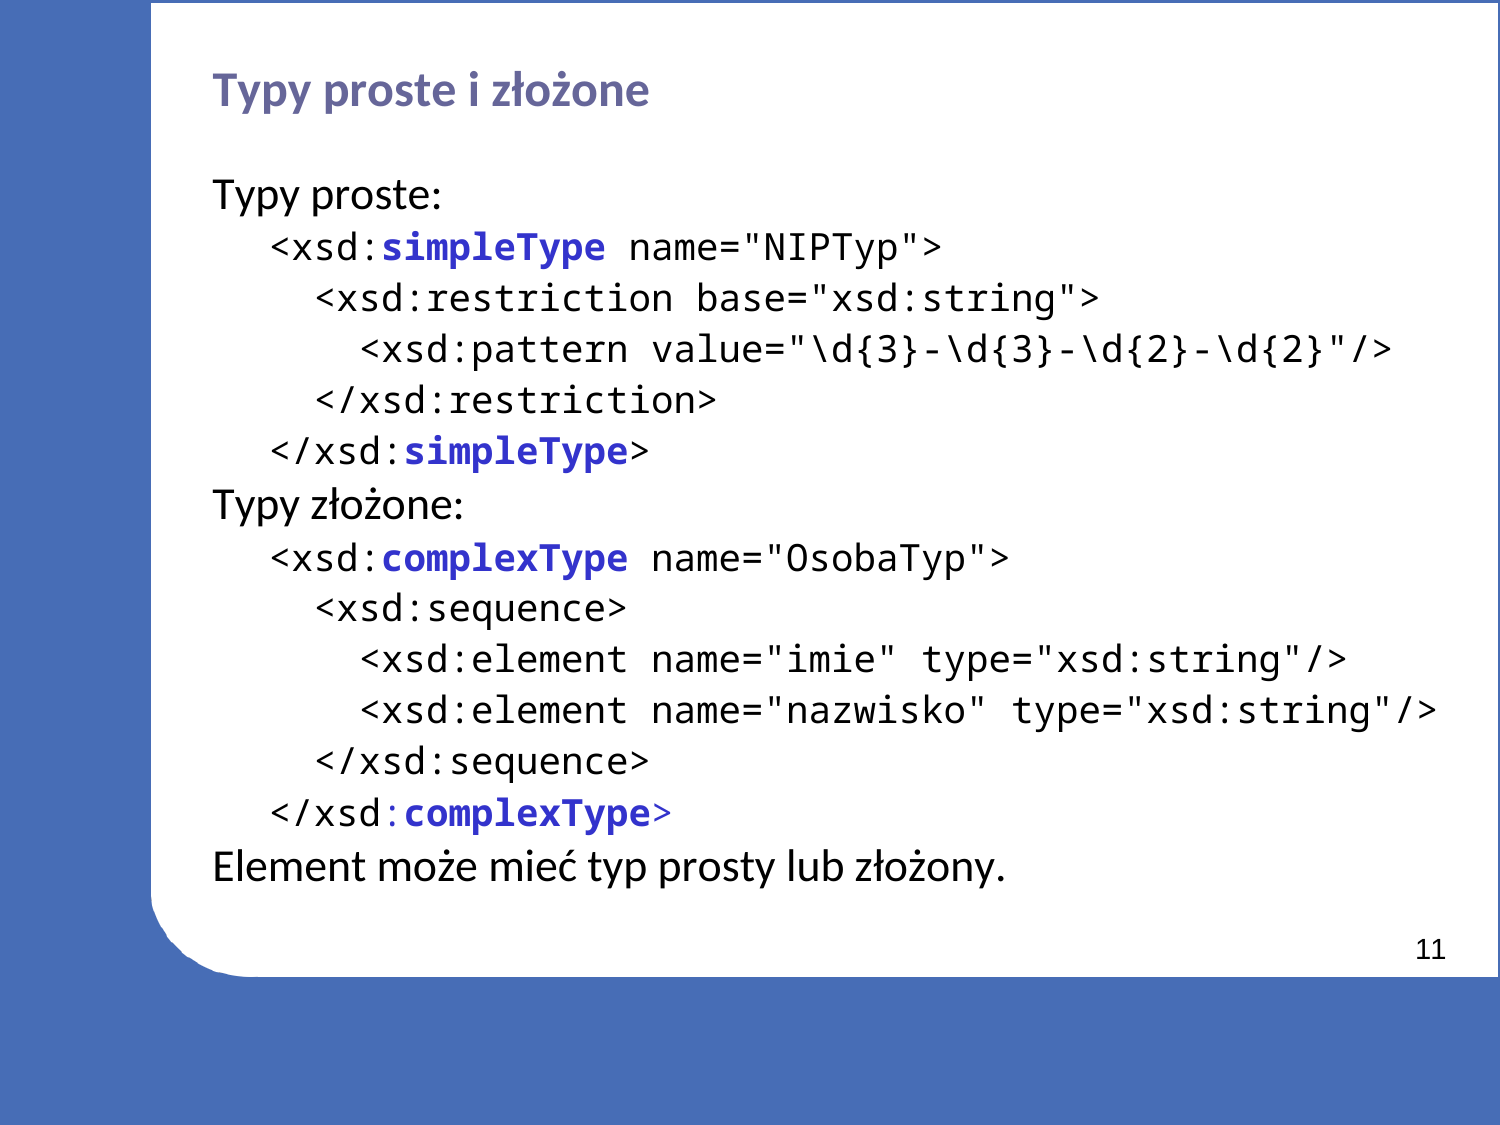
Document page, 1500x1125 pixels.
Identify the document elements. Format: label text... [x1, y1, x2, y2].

list Typy proste: <xsd:simpleType name="NIPTyp"> <xsd:restriction base="xsd:string"> <xsd:pattern value="\d{3}-\d{3}-\d{2}-\d{2}"/> </xsd:restriction> </xsd:simpleType> Typy złożone: <xsd:complexType name="OsobaTyp"> <xsd:sequence> <xsd:element name="imie" type="xsd:string"/> <xsd:element name="nazwisko" type="xsd:string"/> </xsd:sequence> </xsd:complexType> Element może mieć typ prosty lub złożony. [212, 174, 1448, 911]
picture [0, 0, 1500, 1125]
title Typy proste i złożone [212, 24, 1447, 164]
